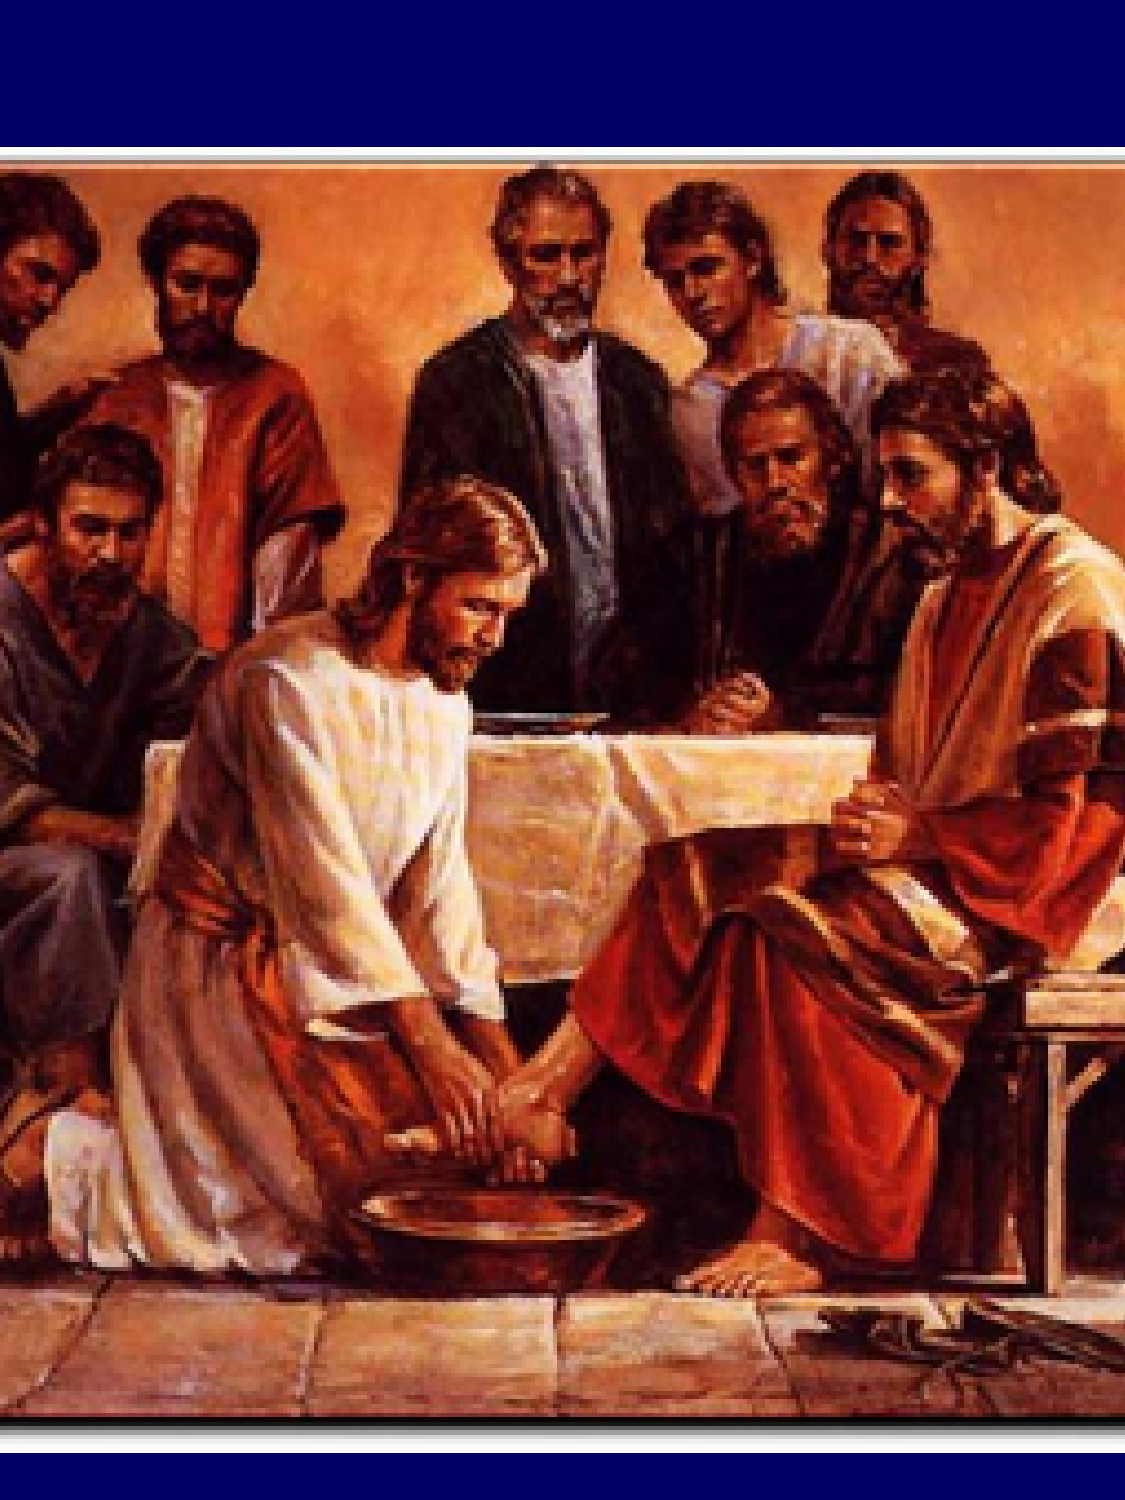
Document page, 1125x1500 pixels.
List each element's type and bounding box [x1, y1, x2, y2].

picture [0, 147, 1125, 1453]
